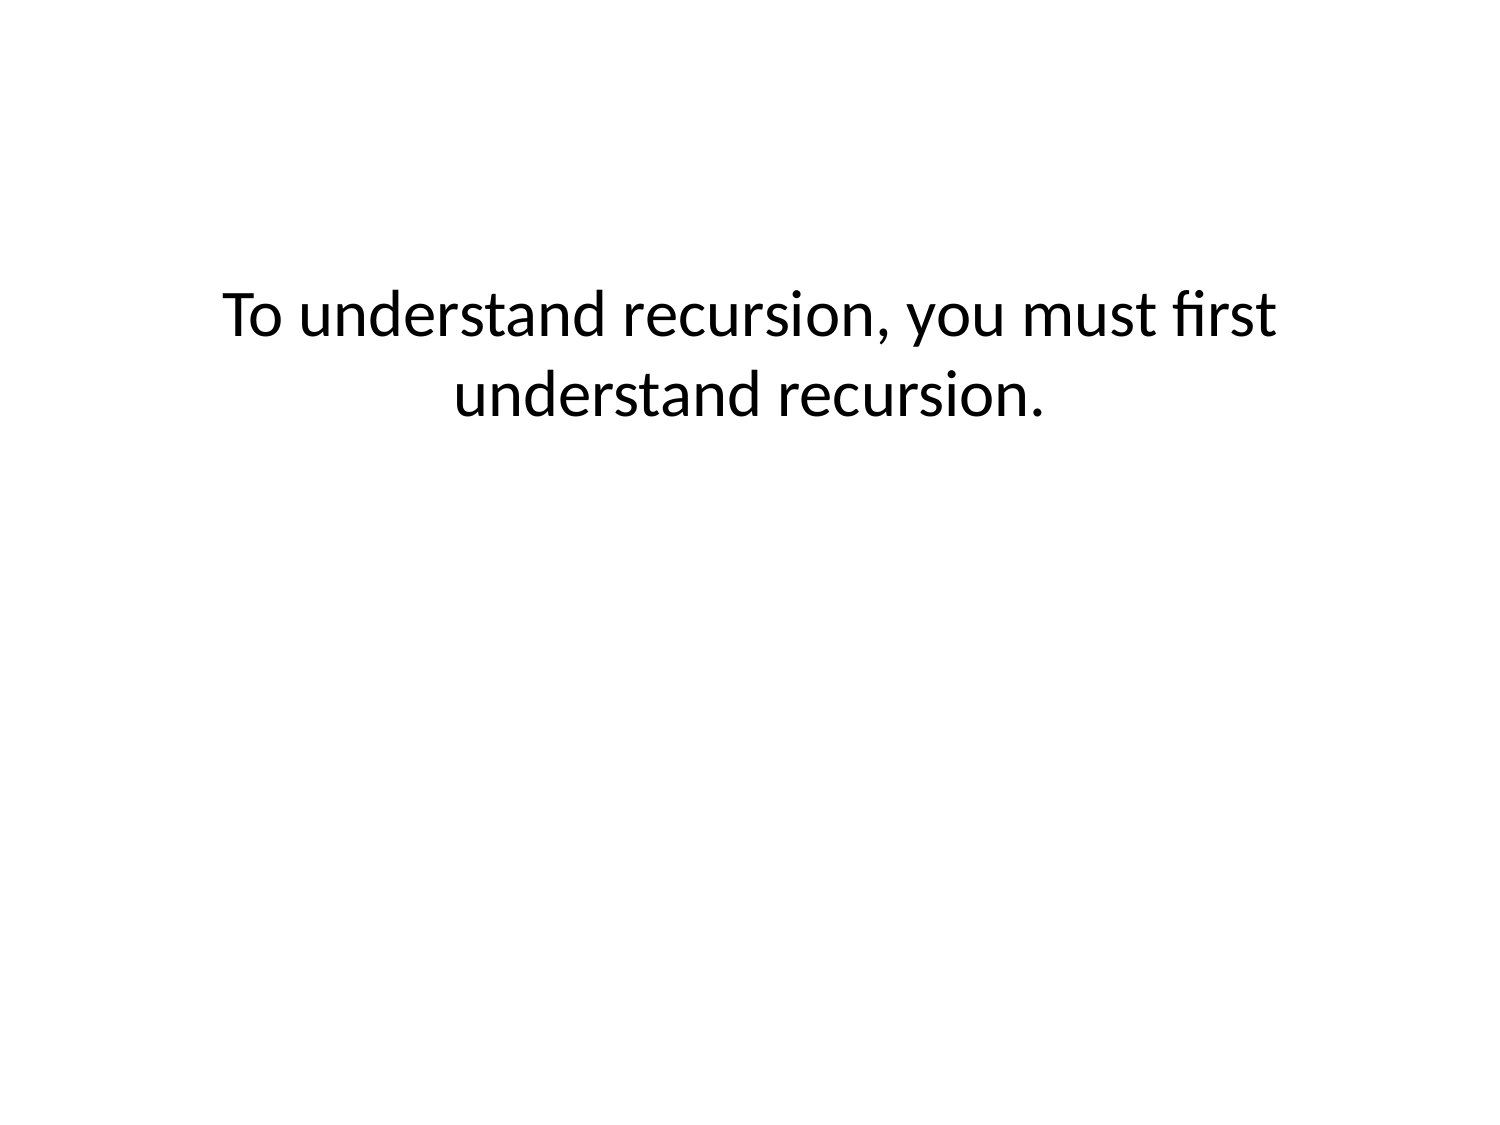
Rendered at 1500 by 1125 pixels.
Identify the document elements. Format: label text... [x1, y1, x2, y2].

list To understand recursion, you must first understand recursion. [75, 262, 1425, 1005]
